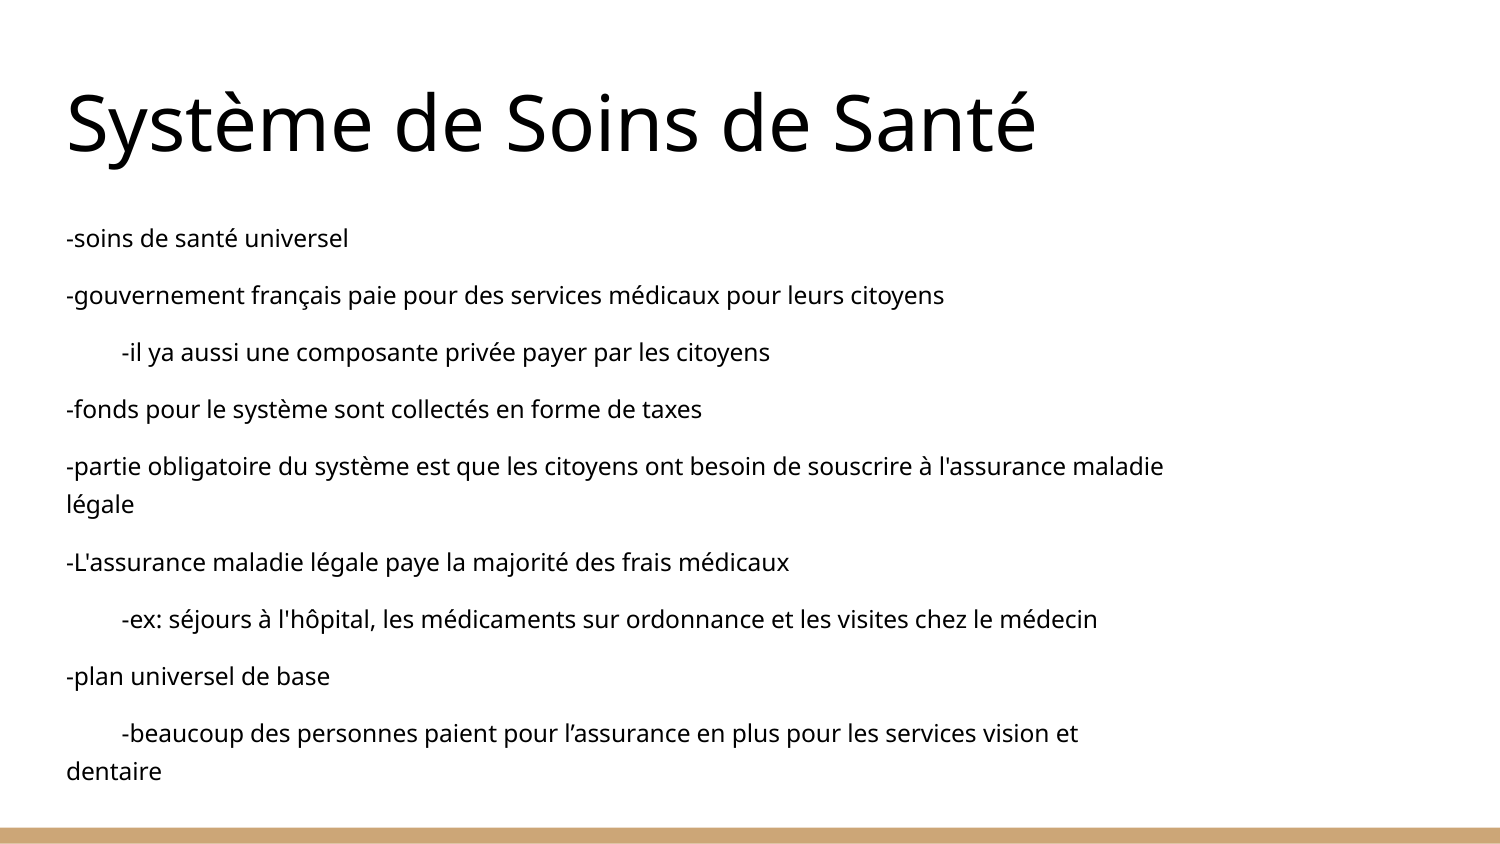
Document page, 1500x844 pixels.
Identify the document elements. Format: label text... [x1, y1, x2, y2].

title Système de Soins de Santé [51, 53, 1449, 190]
list -soins de santé universel -gouvernement français paie pour des services médicaux pour leurs citoyens -il ya aussi une composante privée payer par les citoyens -fonds pour le système sont collectés en forme de taxes -partie obligatoire du système est que les citoyens ont besoin de souscrire à l'assurance maladie légale -L'assurance maladie légale paye la majorité des frais médicaux -ex: séjours à l'hôpital, les médicaments sur ordonnance et les visites chez le médecin -plan universel de base -beaucoup des personnes paient pour l’assurance en plus pour les services vision et dentaire [51, 200, 1189, 808]
